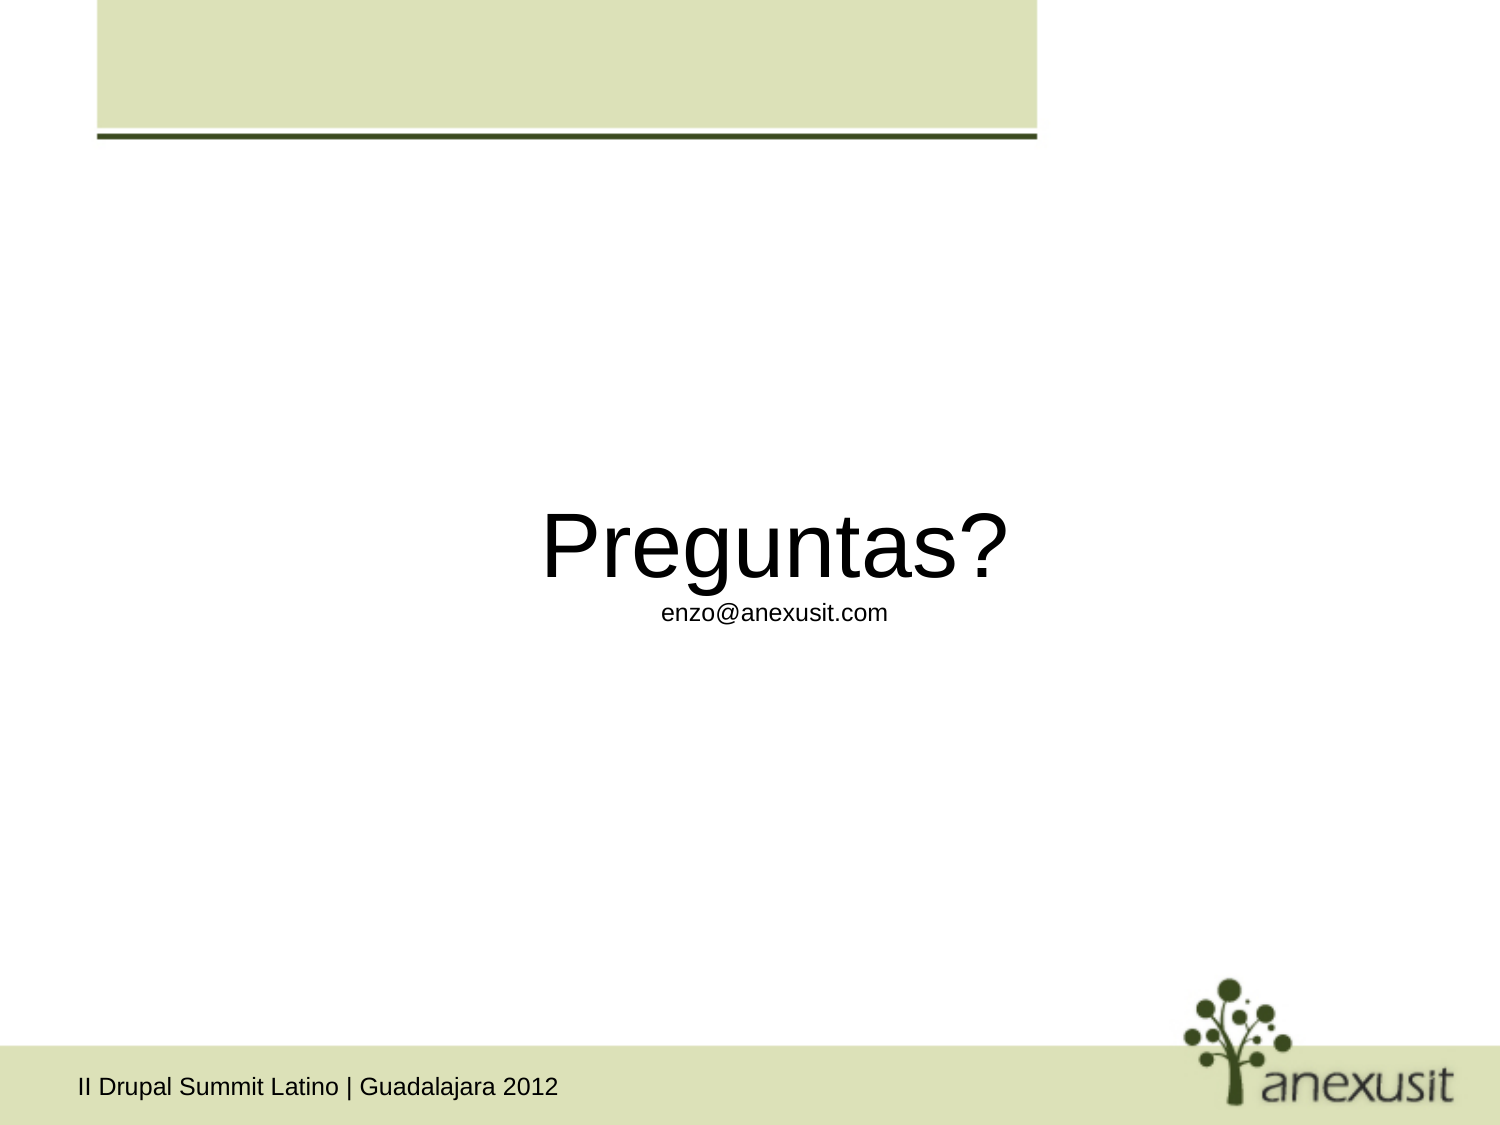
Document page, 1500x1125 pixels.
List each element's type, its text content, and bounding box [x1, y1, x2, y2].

picture [0, 0, 1500, 1125]
text_box Preguntas? enzo@anexusit.com [137, 462, 1413, 651]
text_box II Drupal Summit Latino | Guadalajara 2012 [63, 1062, 1064, 1109]
